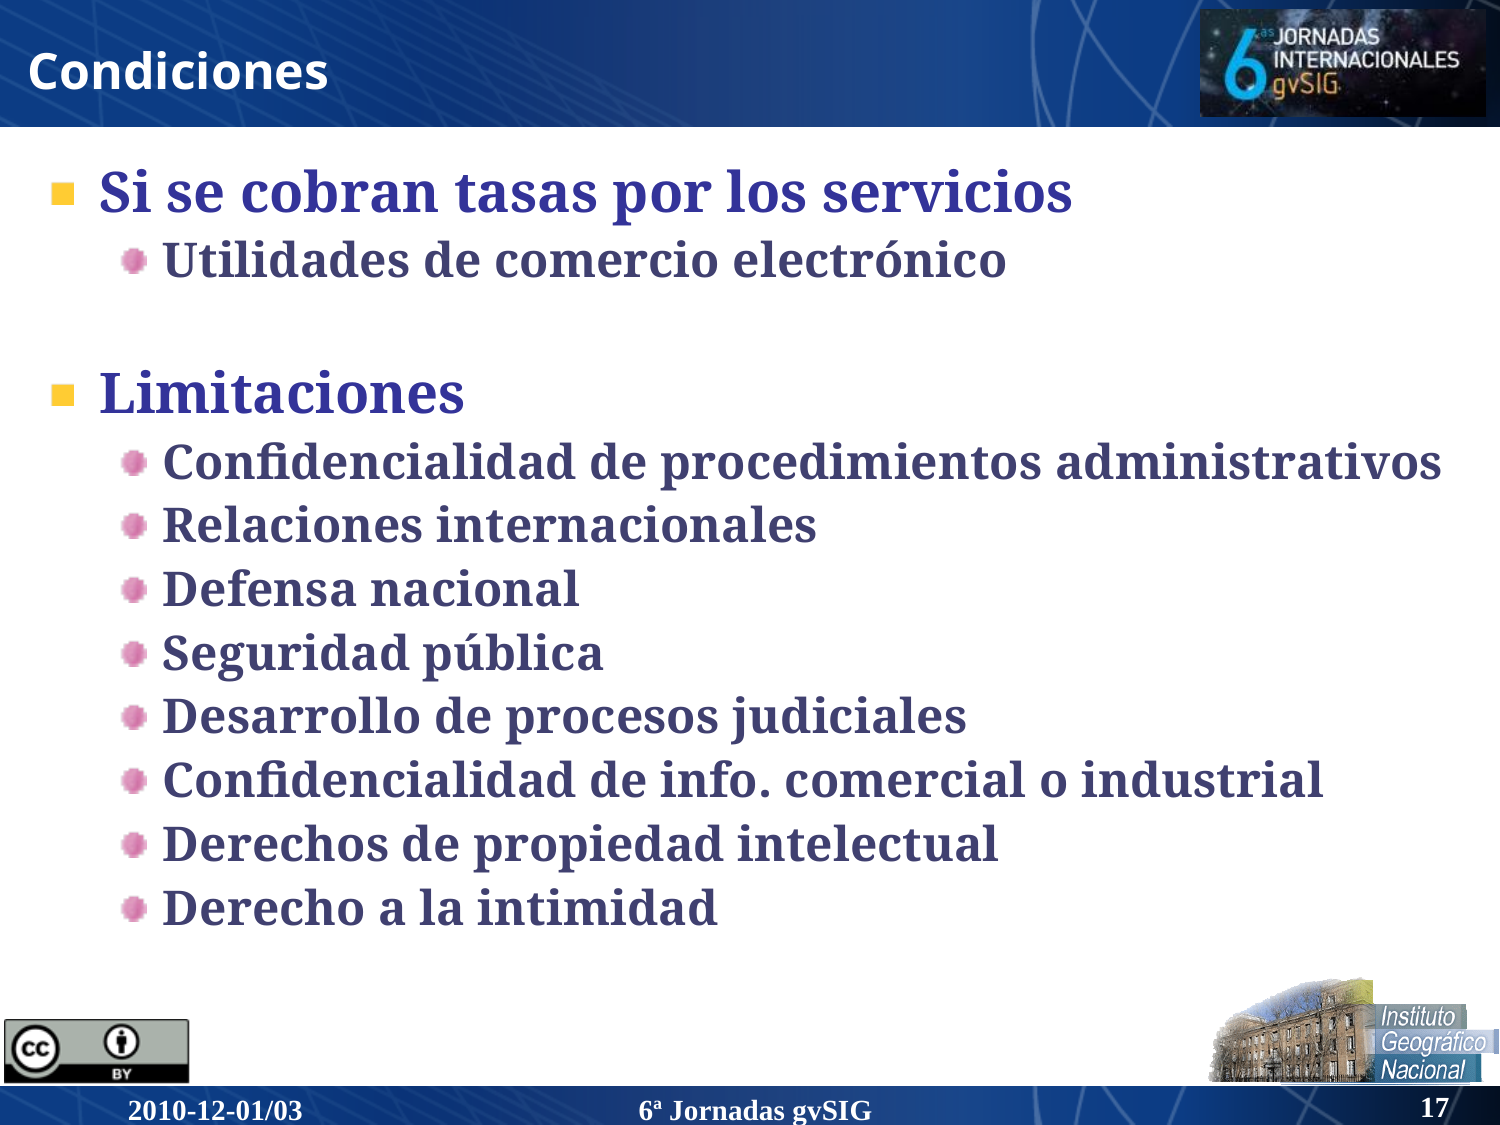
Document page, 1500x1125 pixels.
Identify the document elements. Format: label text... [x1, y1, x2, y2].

list Si se cobran tasas por los servicios Utilidades de comercio electrónico Limitaciones Confidencialidad de procedimientos administrativos Relaciones internacionales Defensa nacional Seguridad pública Desarrollo de procesos judiciales Confidencialidad de info. comercial o industrial Derechos de propiedad intelectual Derecho a la intimidad [31, 156, 1465, 973]
picture [0, 0, 1500, 127]
picture [0, 968, 1500, 1125]
title Condiciones [0, 31, 1276, 107]
